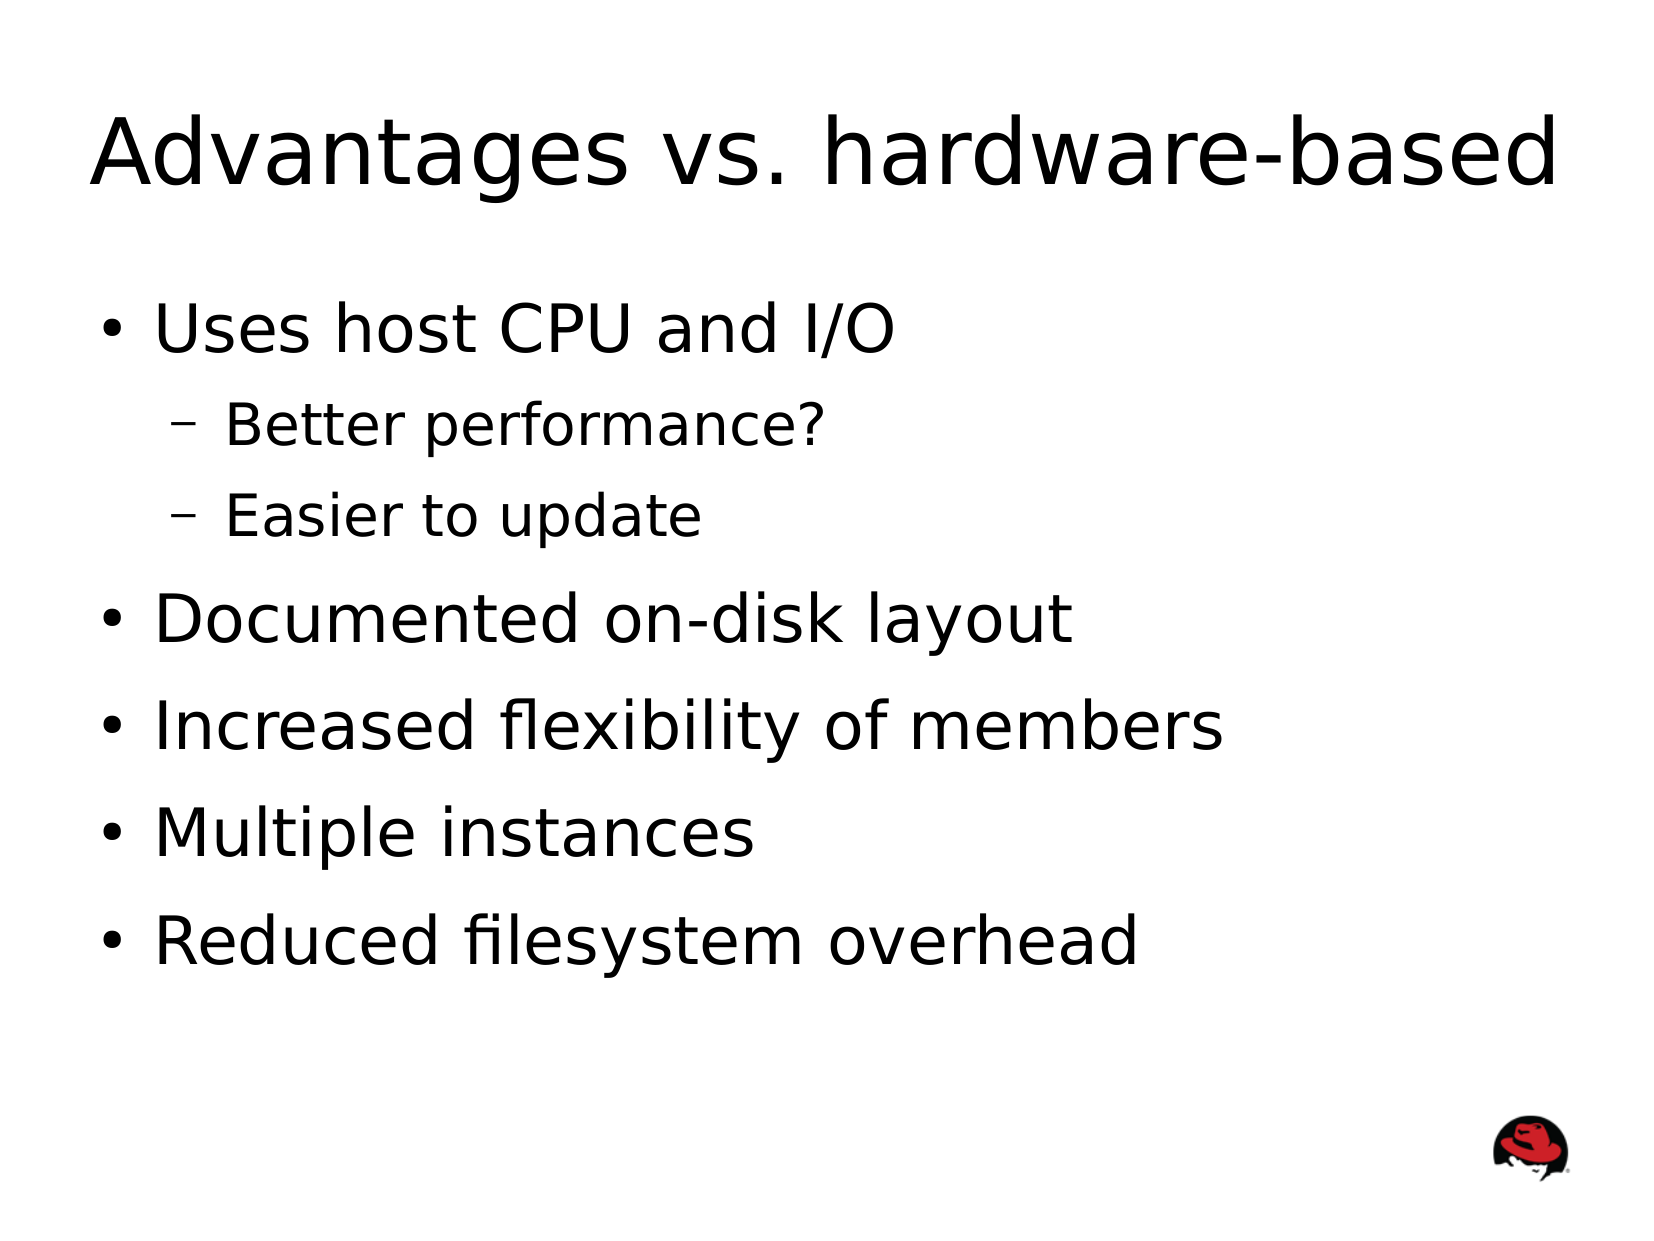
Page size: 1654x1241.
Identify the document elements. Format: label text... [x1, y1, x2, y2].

list Uses host CPU and I/O Better performance? Easier to update Documented on-disk layout Increased flexibility of members Multiple instances Reduced filesystem overhead [82, 290, 1571, 1010]
picture [1492, 1113, 1576, 1191]
title Advantages vs. hardware-based [82, 49, 1571, 257]
